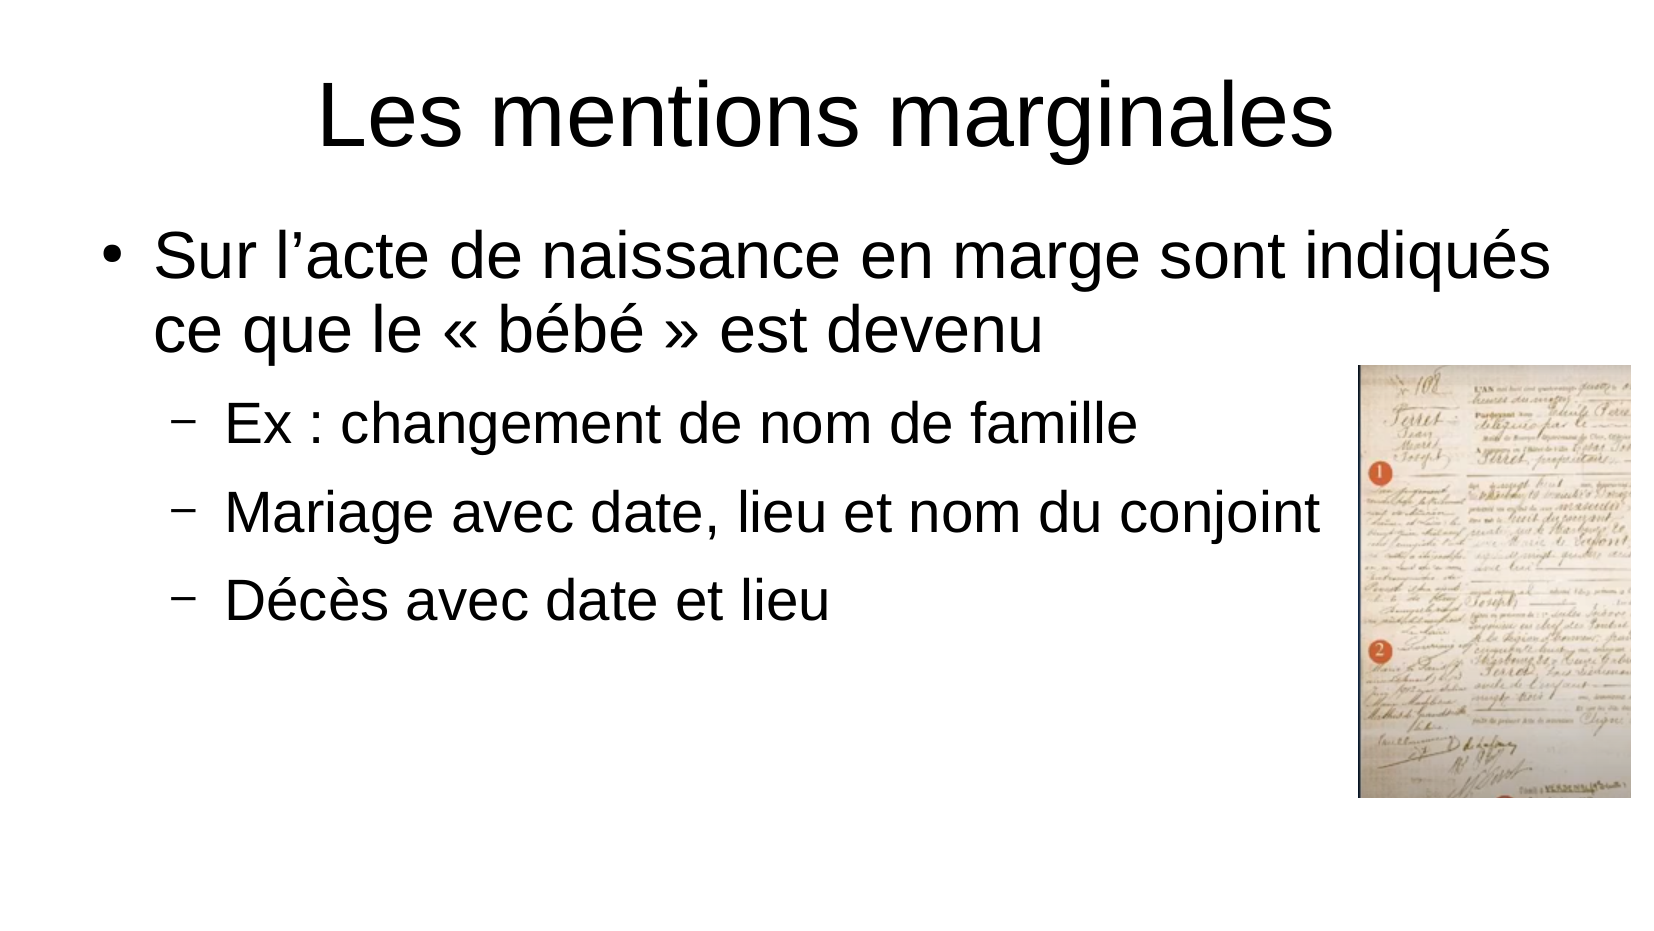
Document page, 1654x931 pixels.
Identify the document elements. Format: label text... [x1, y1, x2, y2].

picture [1358, 365, 1631, 798]
title Les mentions marginales [82, 37, 1571, 193]
list Sur l’acte de naissance en marge sont indiqués ce que le « bébé » est devenu Ex : changement de nom de famille Mariage avec date, lieu et nom du conjoint Décès avec date et lieu [82, 217, 1571, 758]
